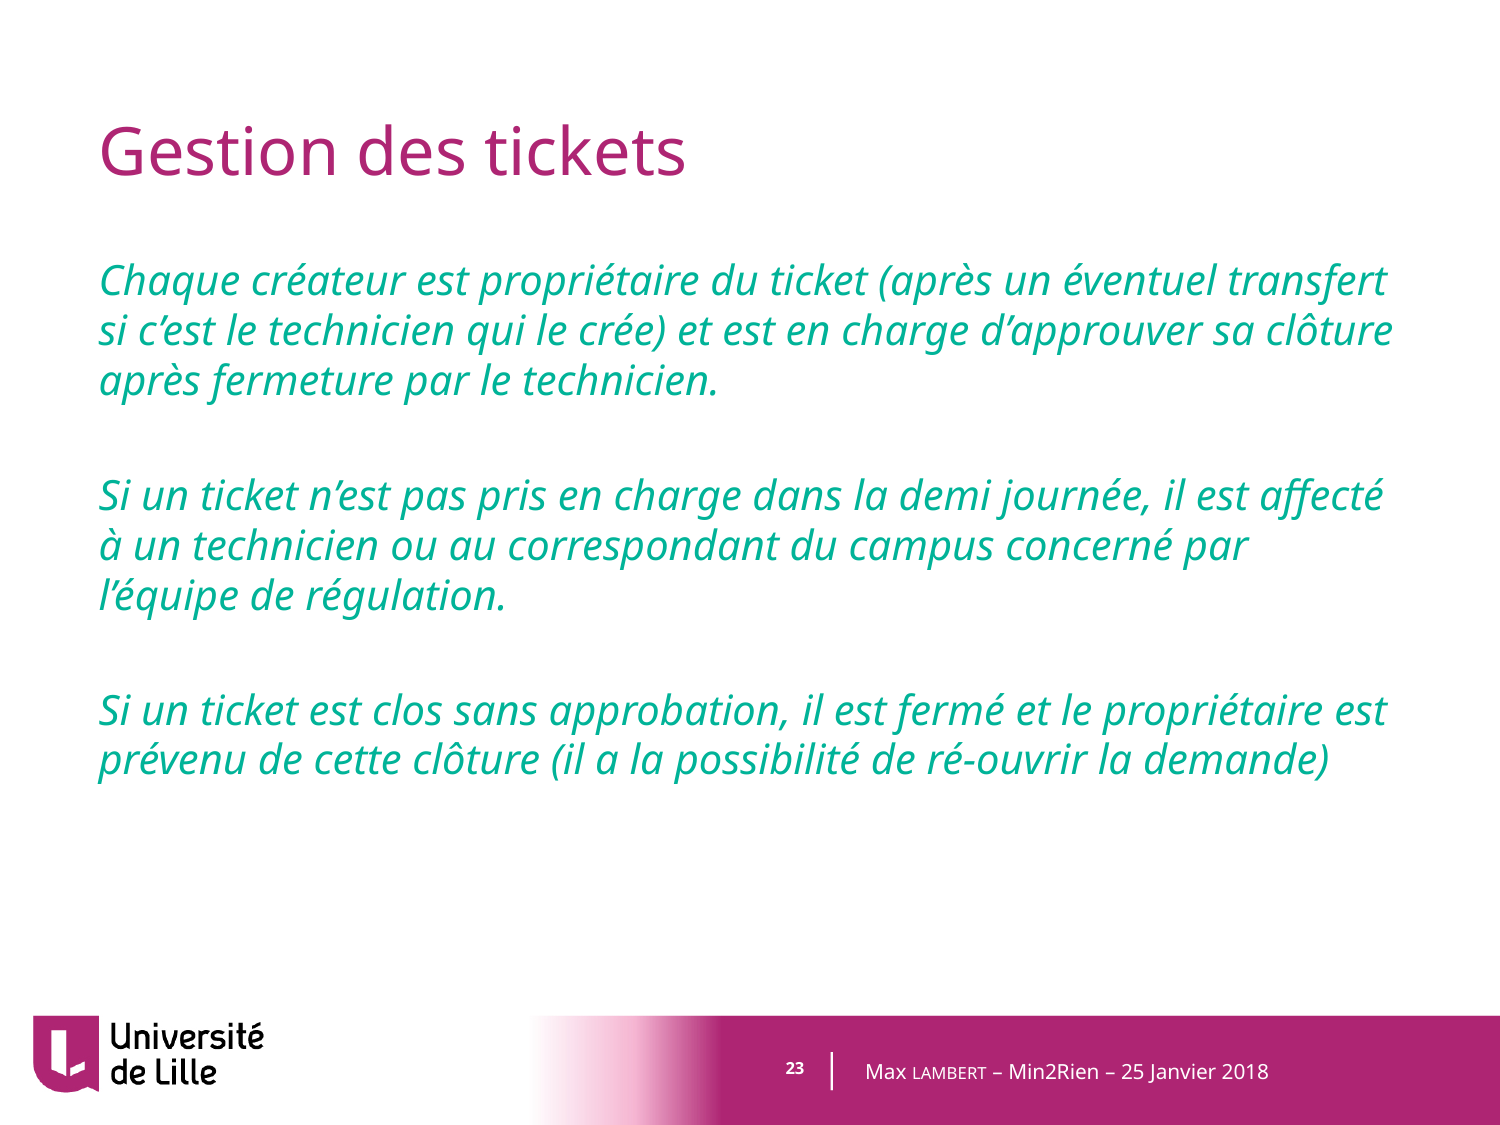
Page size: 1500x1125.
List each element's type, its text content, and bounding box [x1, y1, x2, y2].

list Gestion des tickets Chaque créateur est propriétaire du ticket (après un éventuel transfert si c’est le technicien qui le crée) et est en charge d’approuver sa clôture après fermeture par le technicien. Si un ticket n’est pas pris en charge dans la demi journée, il est affecté à un technicien ou au correspondant du campus concerné par l’équipe de régulation. Si un ticket est clos sans approbation, il est fermé et le propriétaire est prévenu de cette clôture (il a la possibilité de ré-ouvrir la demande) [98, 108, 1401, 911]
picture [0, 0, 1500, 1125]
